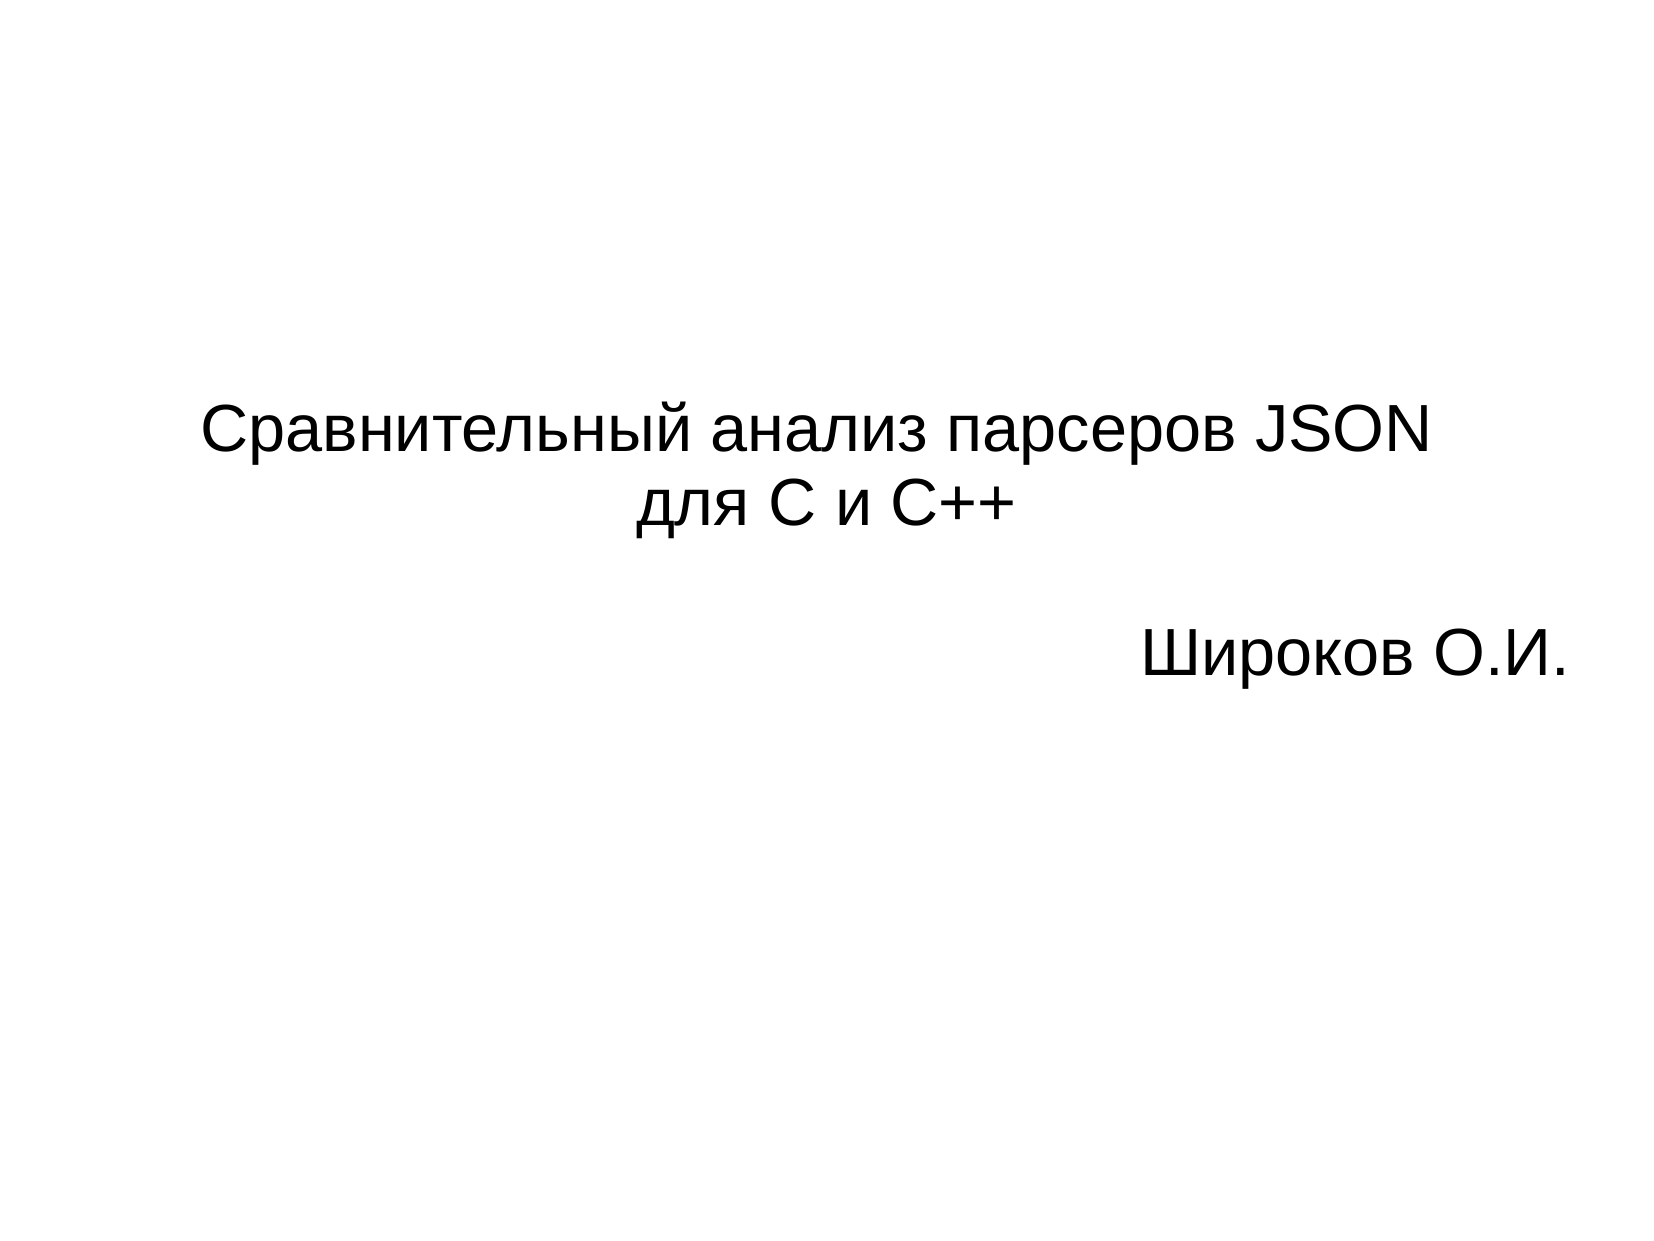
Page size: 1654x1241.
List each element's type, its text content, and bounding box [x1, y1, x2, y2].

subtitle Сравнительный анализ парсеров JSON для C и C++ Широков О.И. [82, 70, 1571, 1010]
